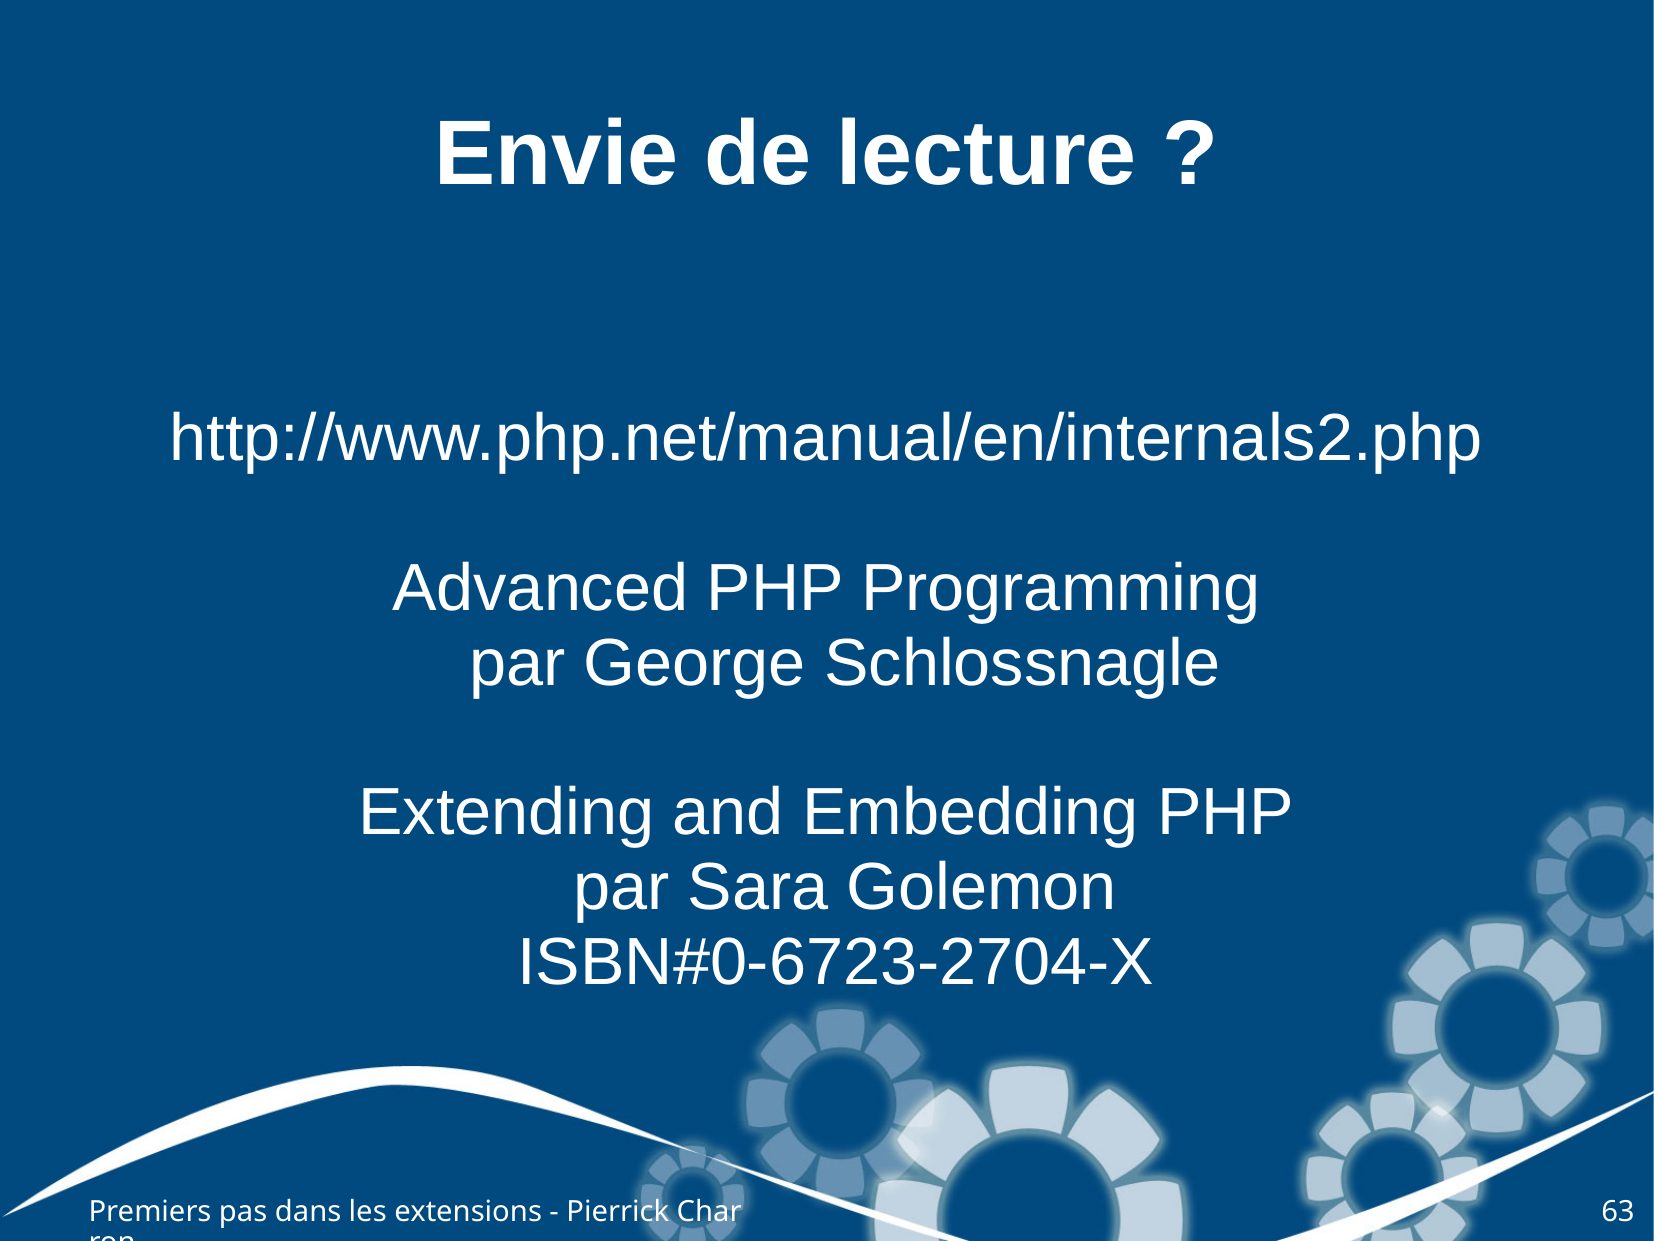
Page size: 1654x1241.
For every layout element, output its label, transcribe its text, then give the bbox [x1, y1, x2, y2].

title Envie de lecture ? [82, 56, 1571, 250]
picture [0, 0, 1654, 1241]
subtitle http://www.php.net/manual/en/internals2.php Advanced PHP Programming par George Schlossnagle Extending and Embedding PHP par Sara Golemon ISBN#0-6723-2704-X [82, 297, 1571, 1102]
